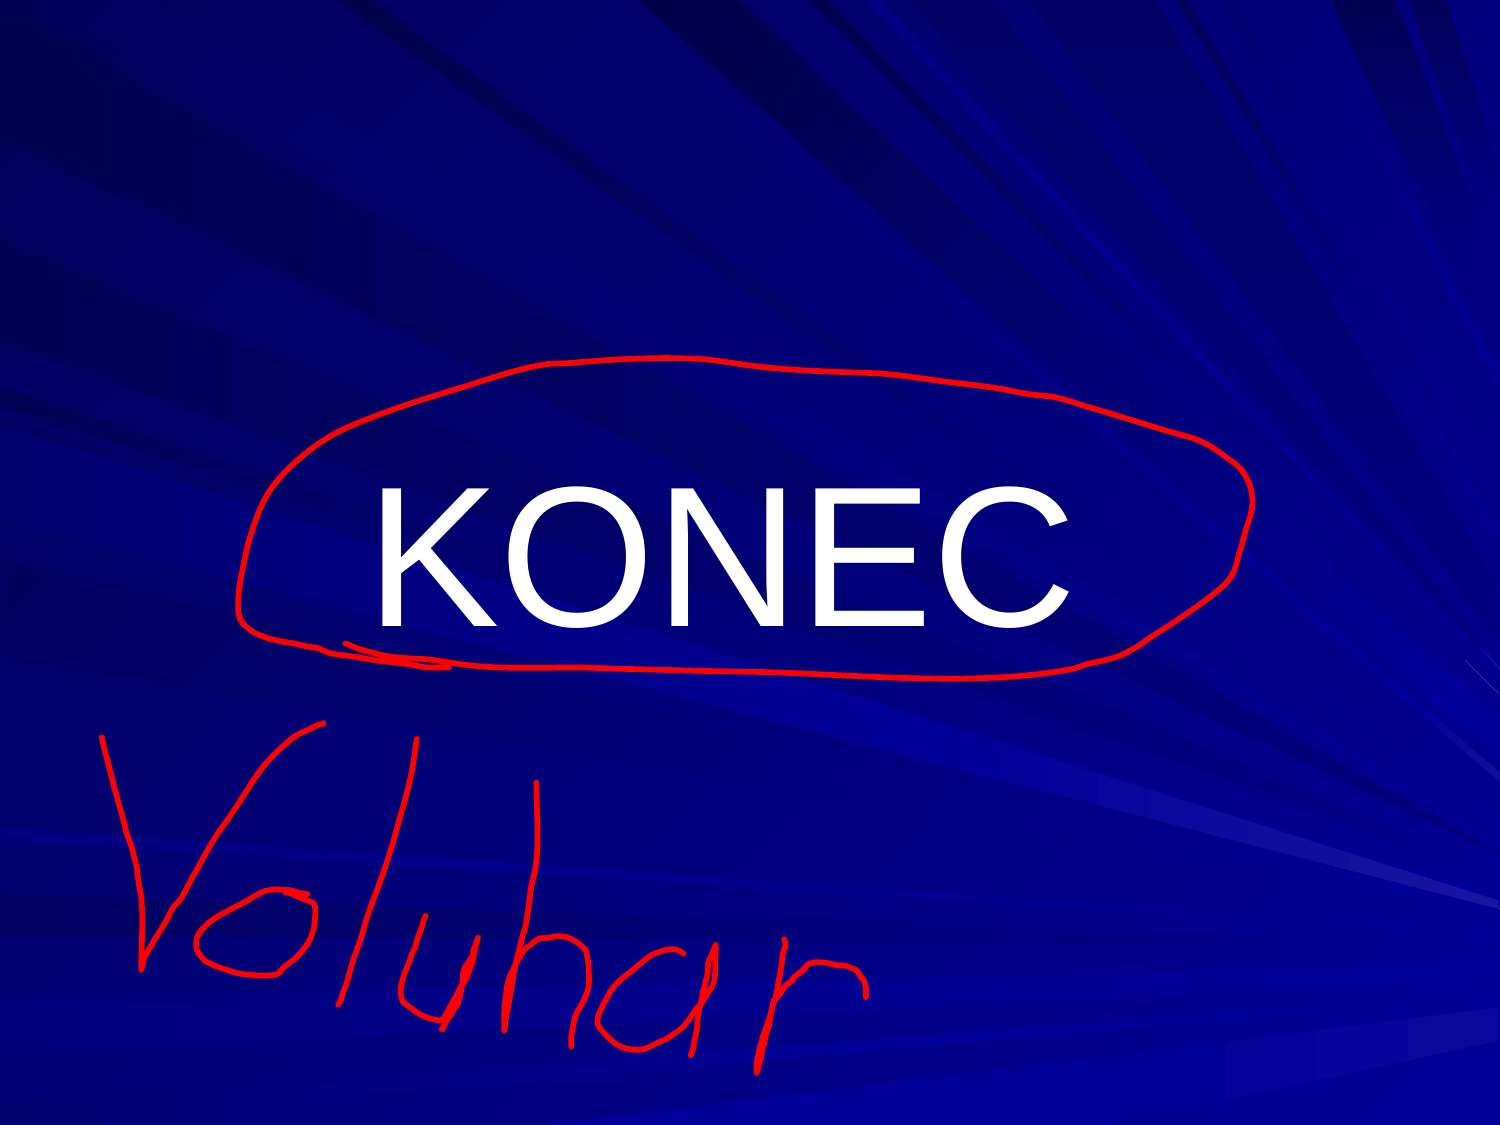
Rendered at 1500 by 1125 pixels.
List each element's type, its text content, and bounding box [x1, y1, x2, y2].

picture [233, 353, 1259, 684]
picture [96, 717, 872, 1078]
title KONEC [75, 45, 1425, 1047]
